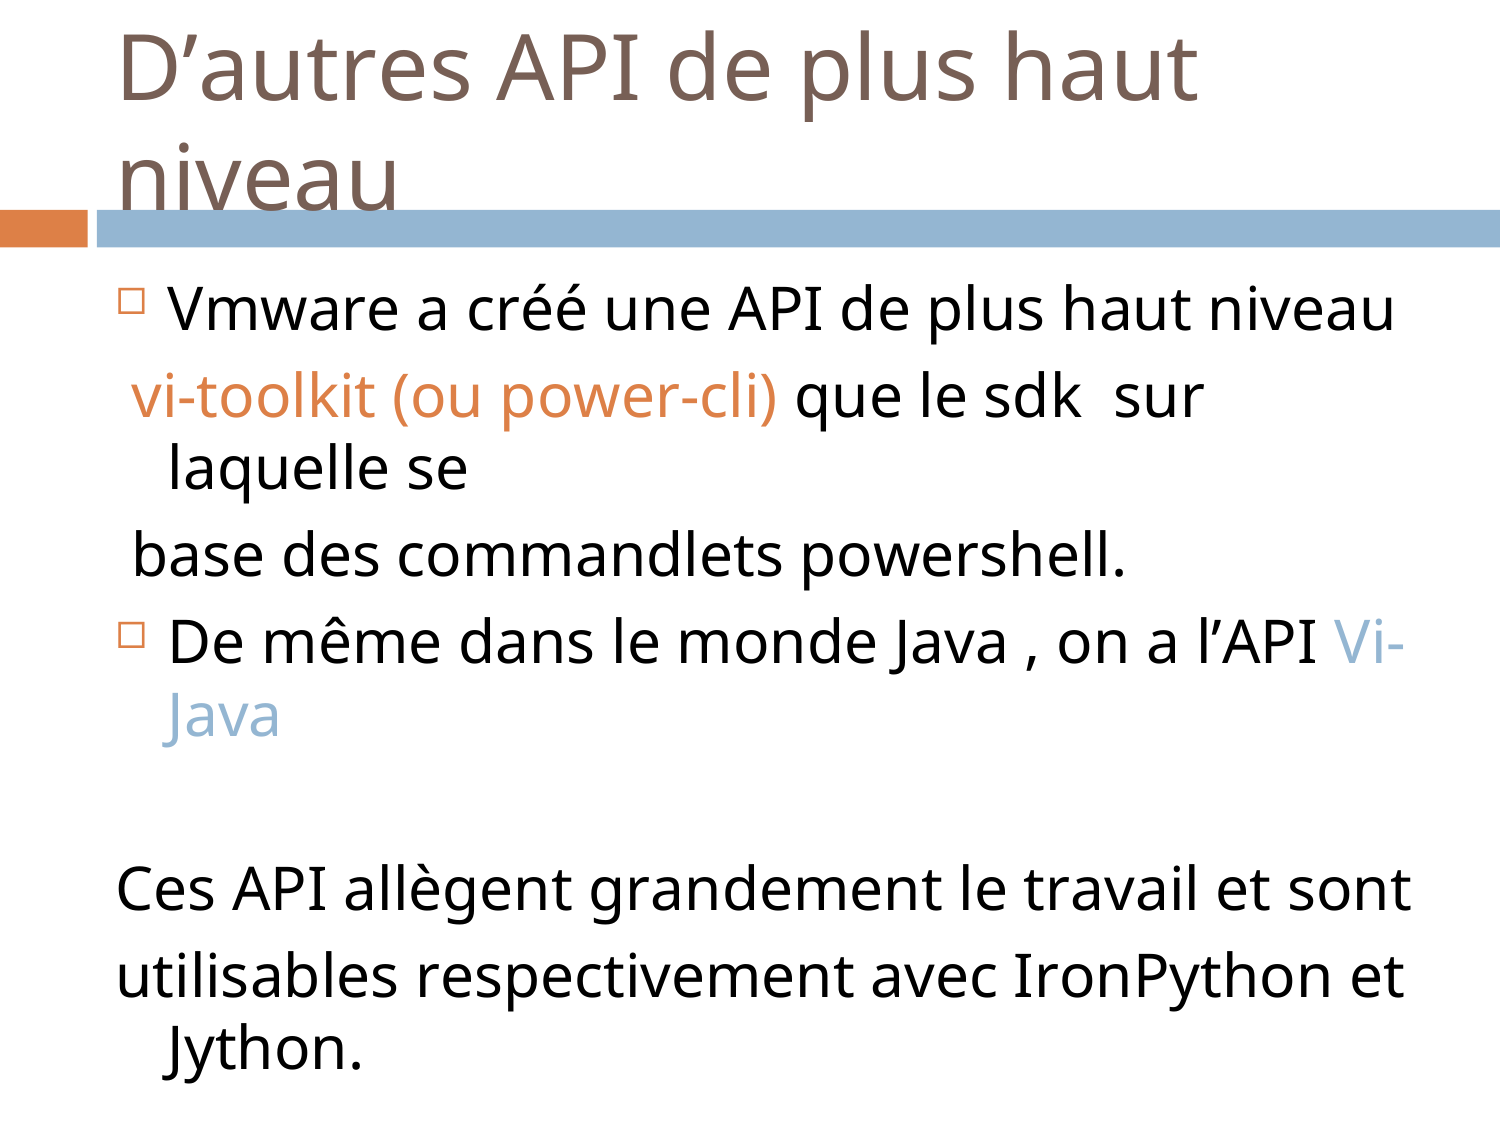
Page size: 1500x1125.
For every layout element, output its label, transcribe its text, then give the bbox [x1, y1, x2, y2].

list Vmware a créé une API de plus haut niveau vi-toolkit (ou power-cli) que le sdk sur laquelle se base des commandlets powershell. De même dans le monde Java , on a l’API Vi-Java Ces API allègent grandement le travail et sont utilisables respectivement avec IronPython et Jython. [100, 262, 1438, 1001]
title D’autres API de plus haut niveau [100, 37, 1500, 201]
